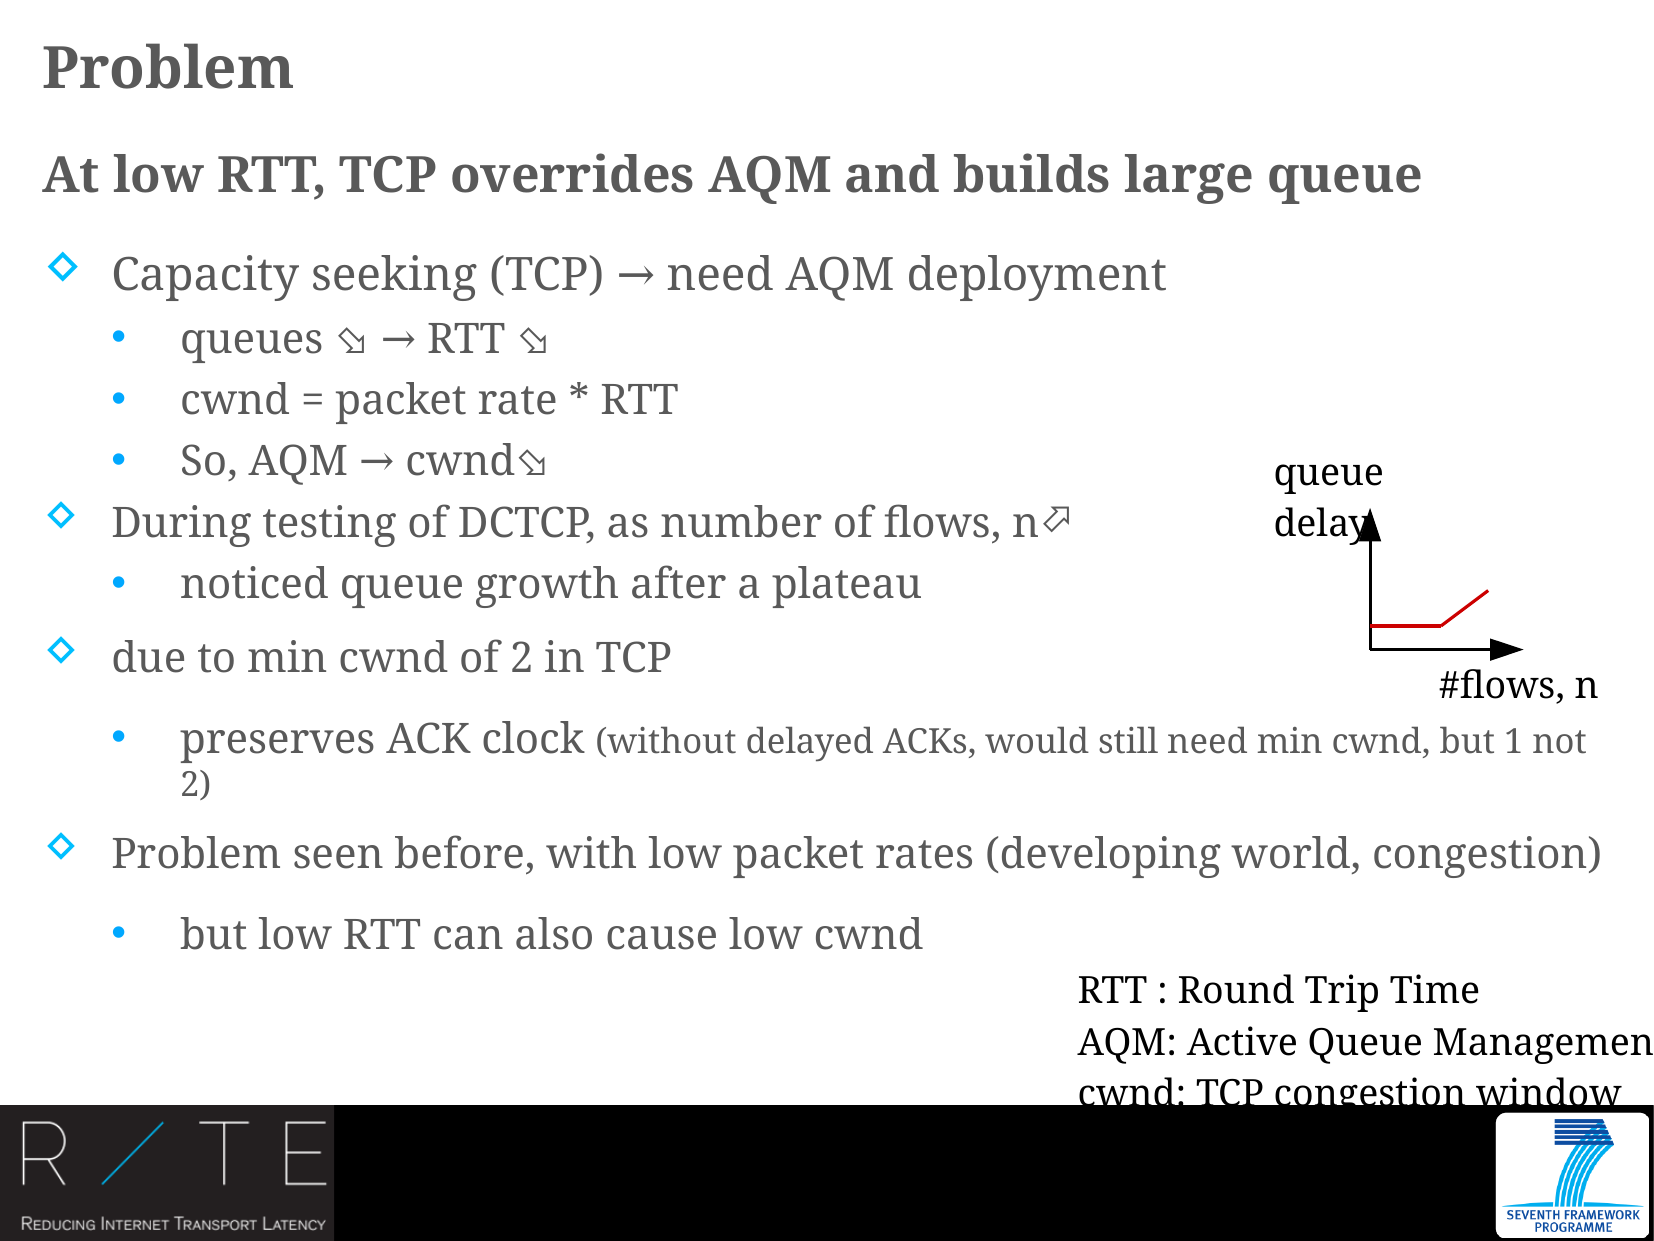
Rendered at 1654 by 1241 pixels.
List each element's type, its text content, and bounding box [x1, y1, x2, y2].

list Capacity seeking (TCP) → need AQM deployment queues  → RTT  cwnd = packet rate * RTT So, AQM → cwnd During testing of DCTCP, as number of flows, n noticed queue growth after a plateau due to min cwnd of 2 in TCP preserves ACK clock (without delayed ACKs, would still need min cwnd, but 1 not 2) Problem seen before, with low packet rates (developing world, congestion) but low RTT can also cause low cwnd [27, 237, 1626, 1034]
text_box RTT : Round Trip Time AQM: Active Queue Management cwnd: TCP congestion window [1062, 956, 1649, 1100]
title Problem [27, 11, 1626, 108]
text_box #flows, n [1424, 651, 1607, 709]
text_box queue delay [1258, 438, 1389, 539]
list At low RTT, TCP overrides AQM and builds large queue [27, 135, 1626, 219]
